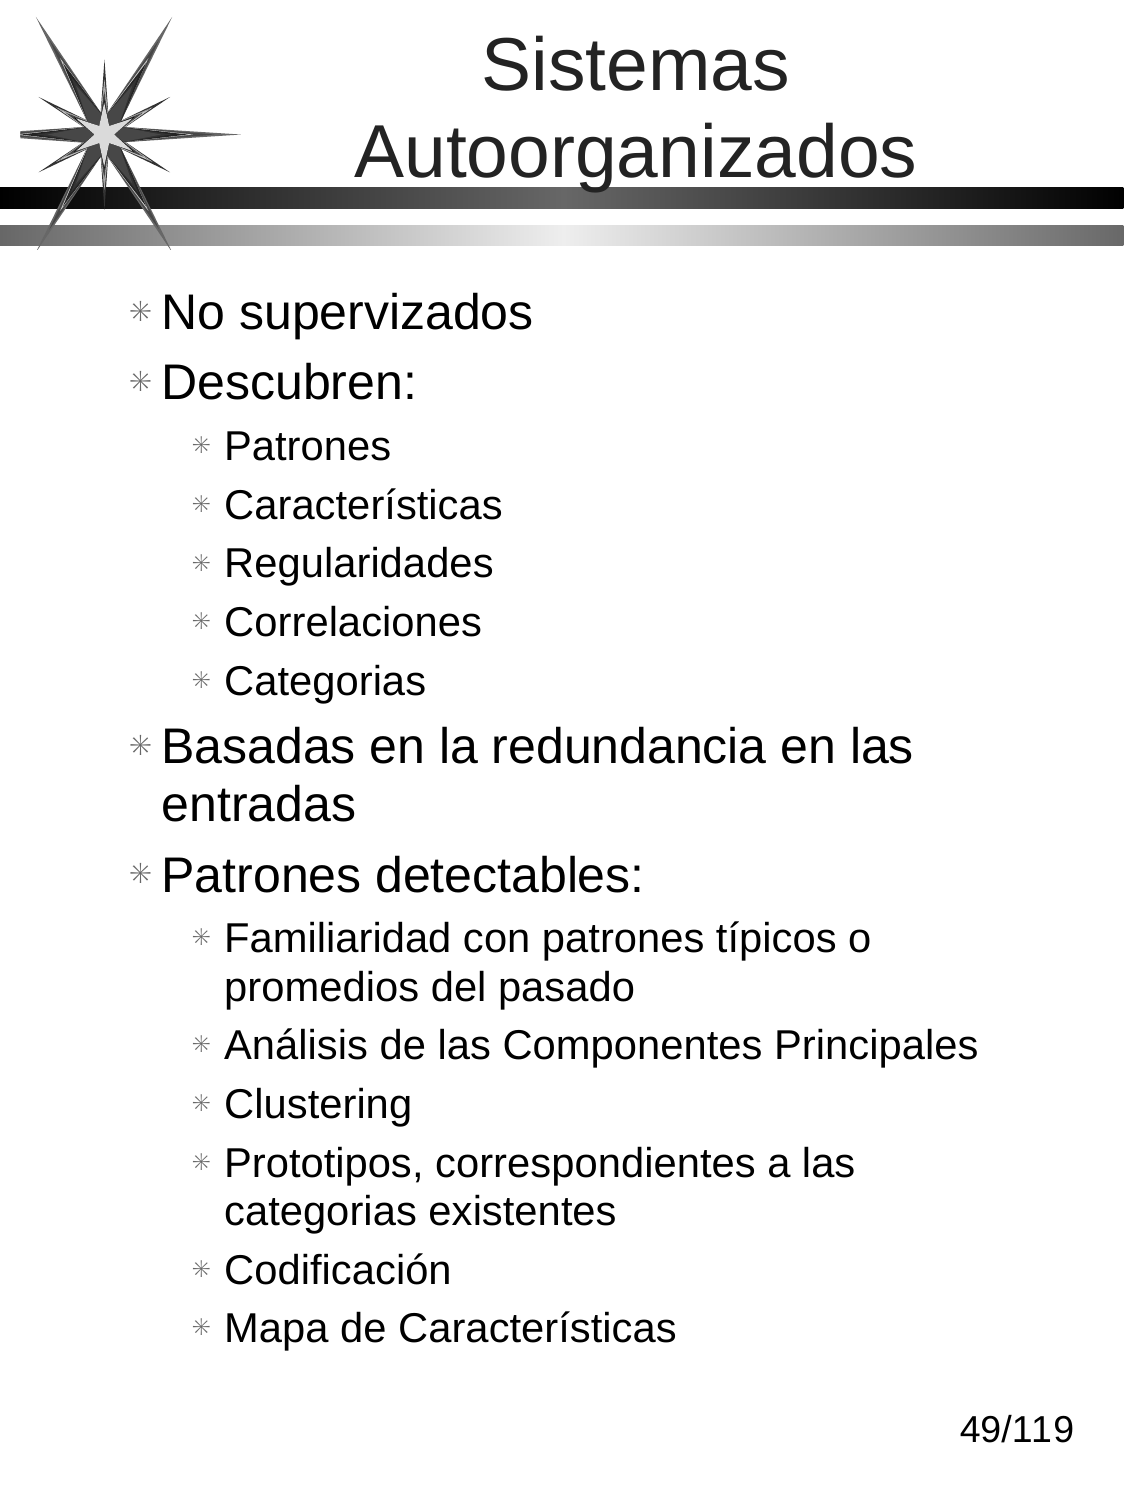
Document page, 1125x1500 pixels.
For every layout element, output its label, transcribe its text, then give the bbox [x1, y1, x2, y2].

title Sistemas Autoorganizados [174, 3, 1097, 210]
list No supervizados Descubren: Patrones Características Regularidades Correlaciones Categorias Basadas en la redundancia en las entradas Patrones detectables: Familiaridad con patrones típicos o promedios del pasado Análisis de las Componentes Principales Clustering Prototipos, correspondientes a las categorias existentes Codificación Mapa de Características [37, 275, 1075, 1465]
